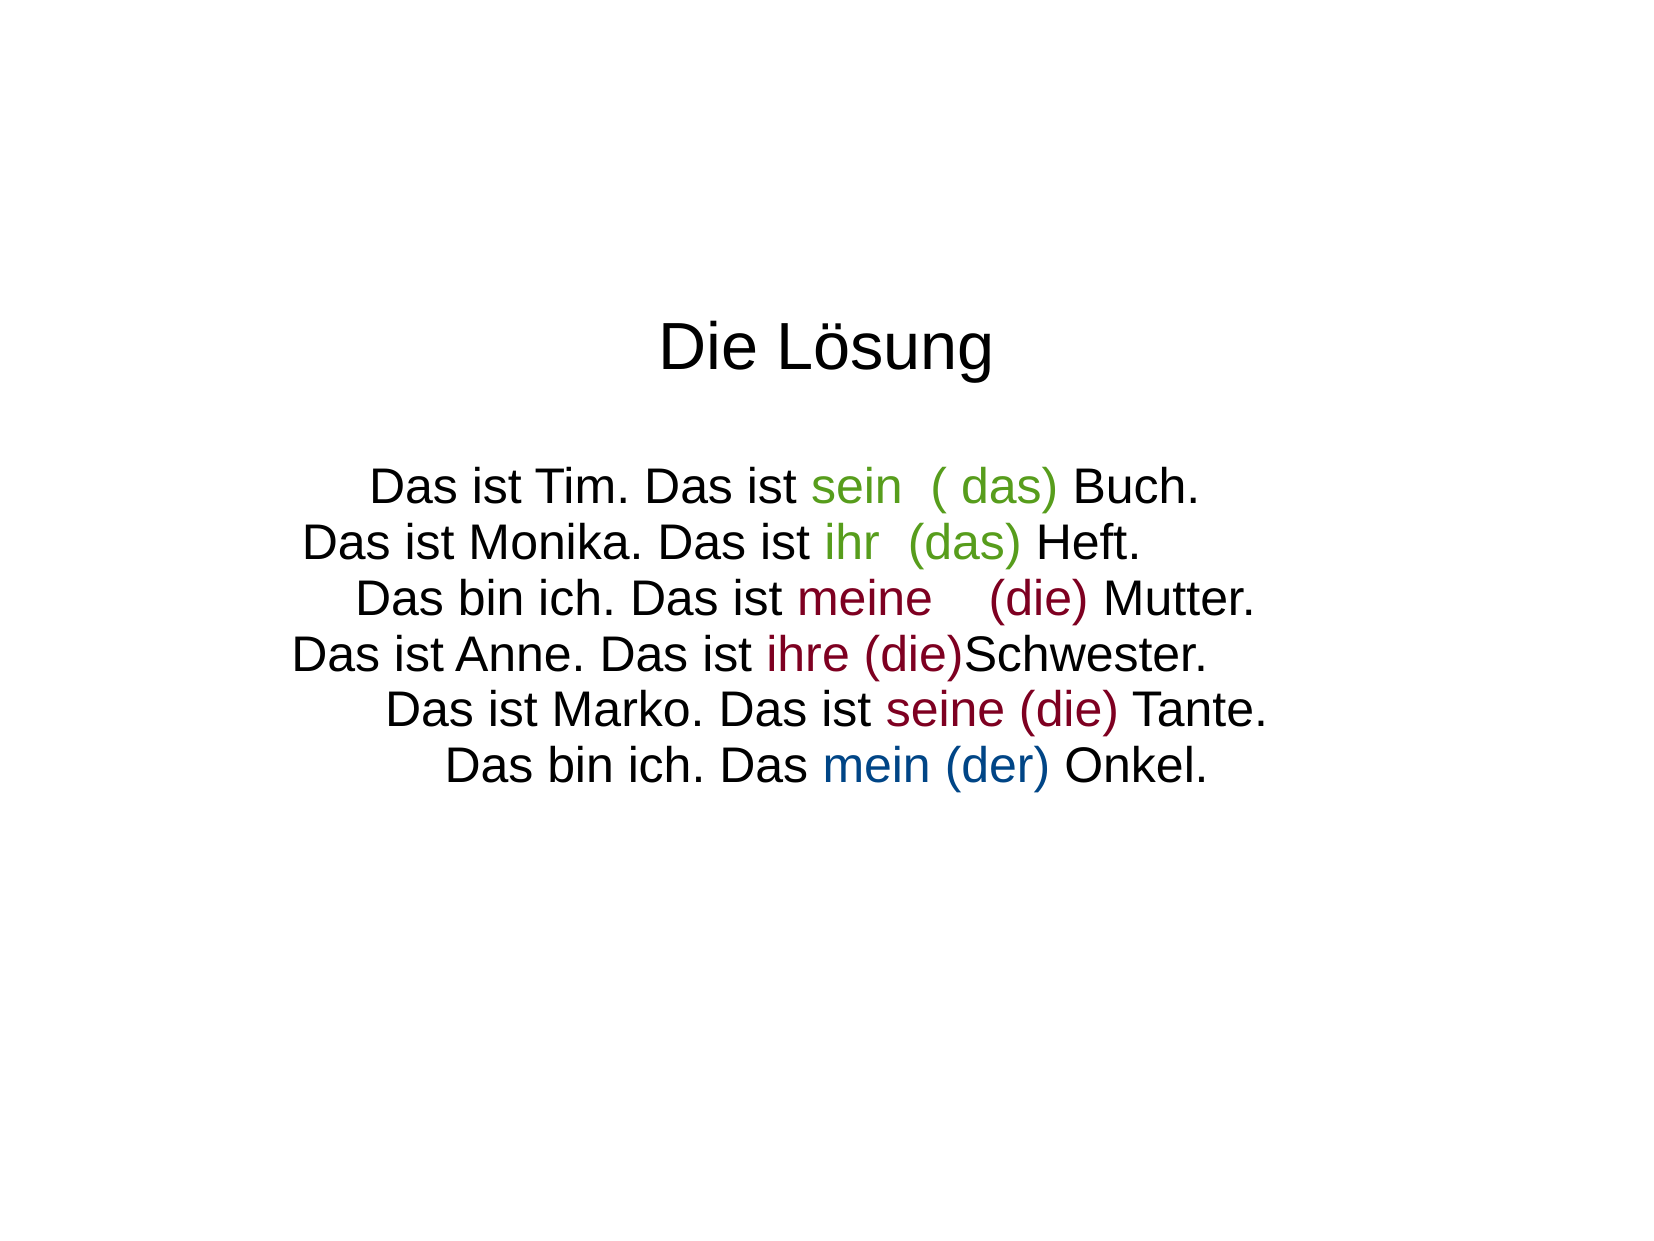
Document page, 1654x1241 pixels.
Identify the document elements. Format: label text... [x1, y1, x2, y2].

subtitle Die Lösung Das ist Tim. Das ist sein ( das) Buch. Das ist Monika. Das ist ihr (das) Heft. Das bin ich. Das ist meine (die) Mutter. Das ist Anne. Das ist ihre (die)Schwester. Das ist Marko. Das ist seine (die) Tante. Das bin ich. Das mein (der) Onkel. [82, 49, 1571, 1109]
